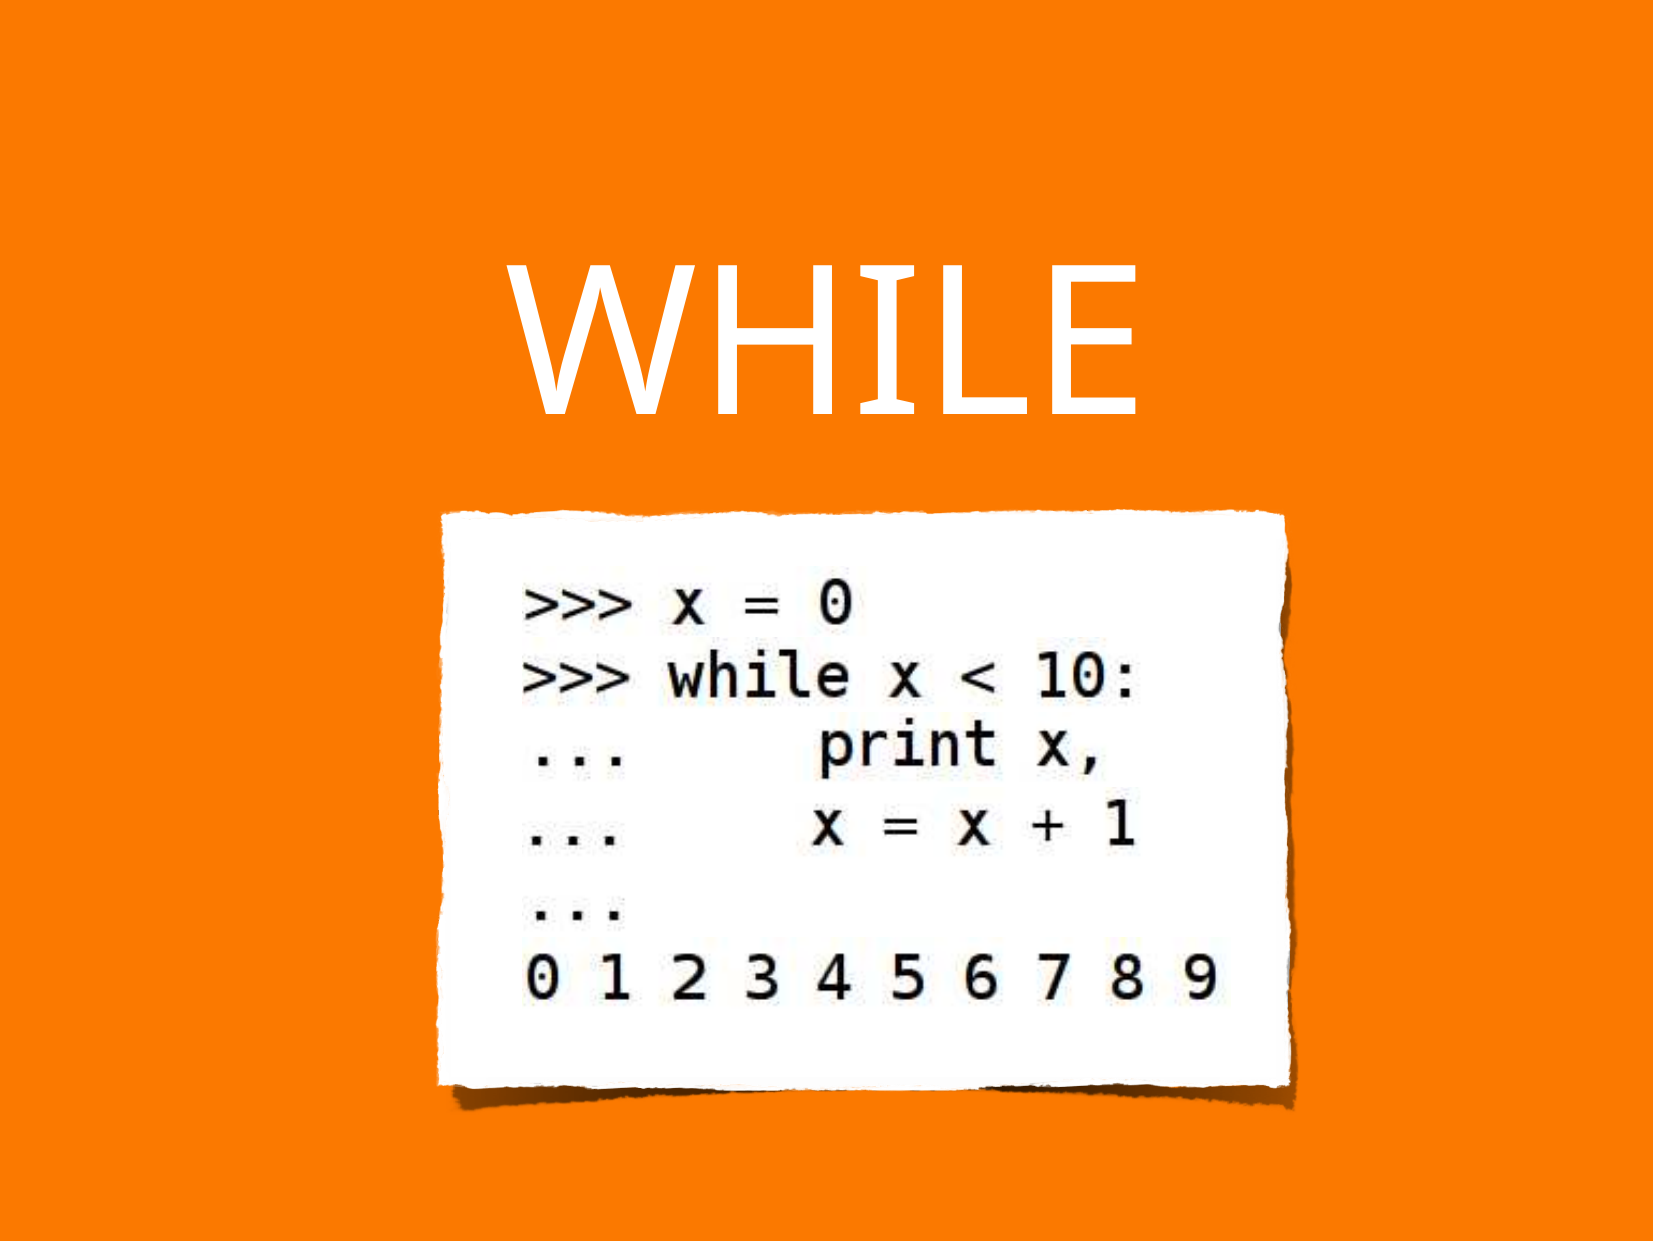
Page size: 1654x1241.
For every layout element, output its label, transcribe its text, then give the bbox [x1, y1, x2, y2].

text_box WHILE [0, 185, 1653, 451]
picture [431, 502, 1299, 1115]
